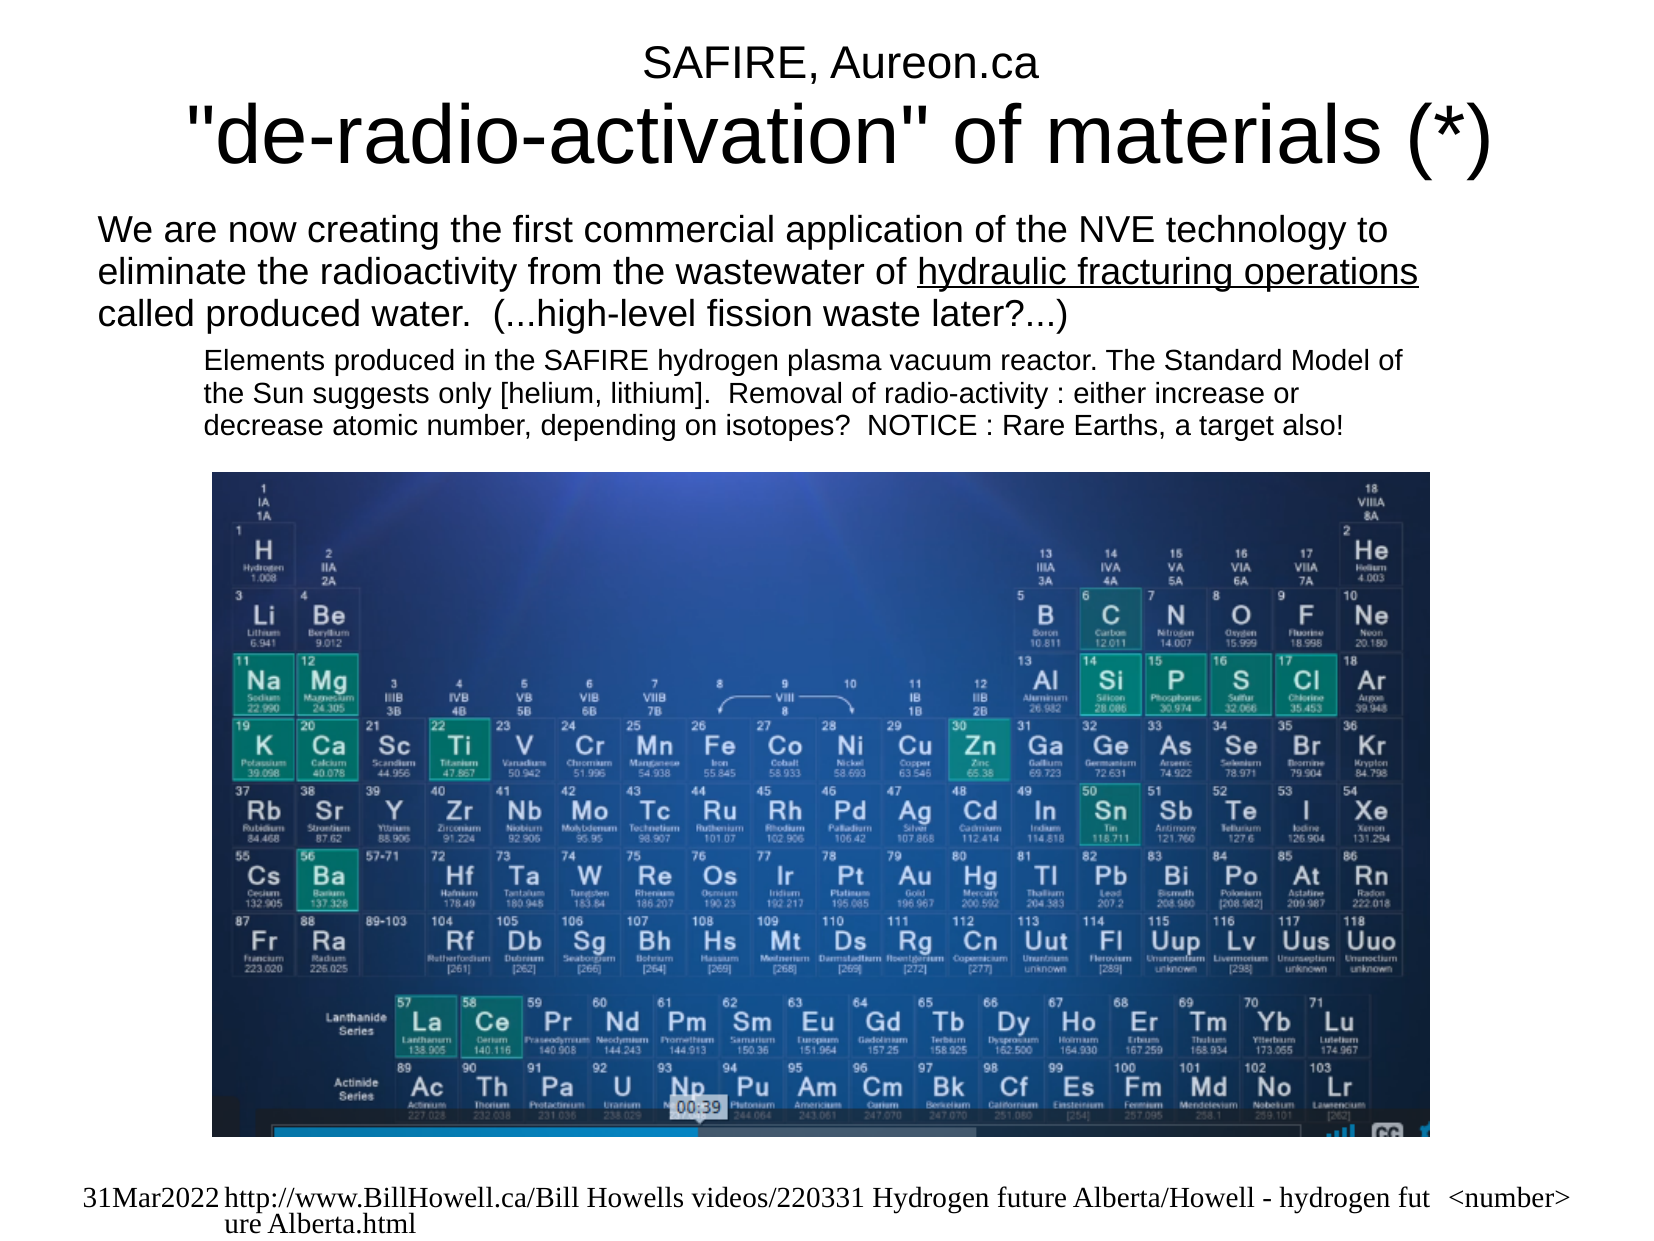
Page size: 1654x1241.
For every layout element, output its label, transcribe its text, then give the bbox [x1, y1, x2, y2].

picture [212, 472, 1430, 1137]
title SAFIRE, Aureon.ca "de-radio-activation" of materials (*) [79, 18, 1568, 201]
text_box Elements produced in the SAFIRE hydrogen plasma vacuum reactor. The Standard Model of the Sun suggests only [helium, lithium]. Removal of radio-activity : either increase or decrease atomic number, depending on isotopes? NOTICE : Rare Earths, a target also! [188, 336, 1430, 450]
text_box We are now creating the first commercial application of the NVE technology to eliminate the radioactivity from the wastewater of hydraulic fracturing operations called produced water. (...high-level fission waste later?...) [82, 200, 1536, 384]
